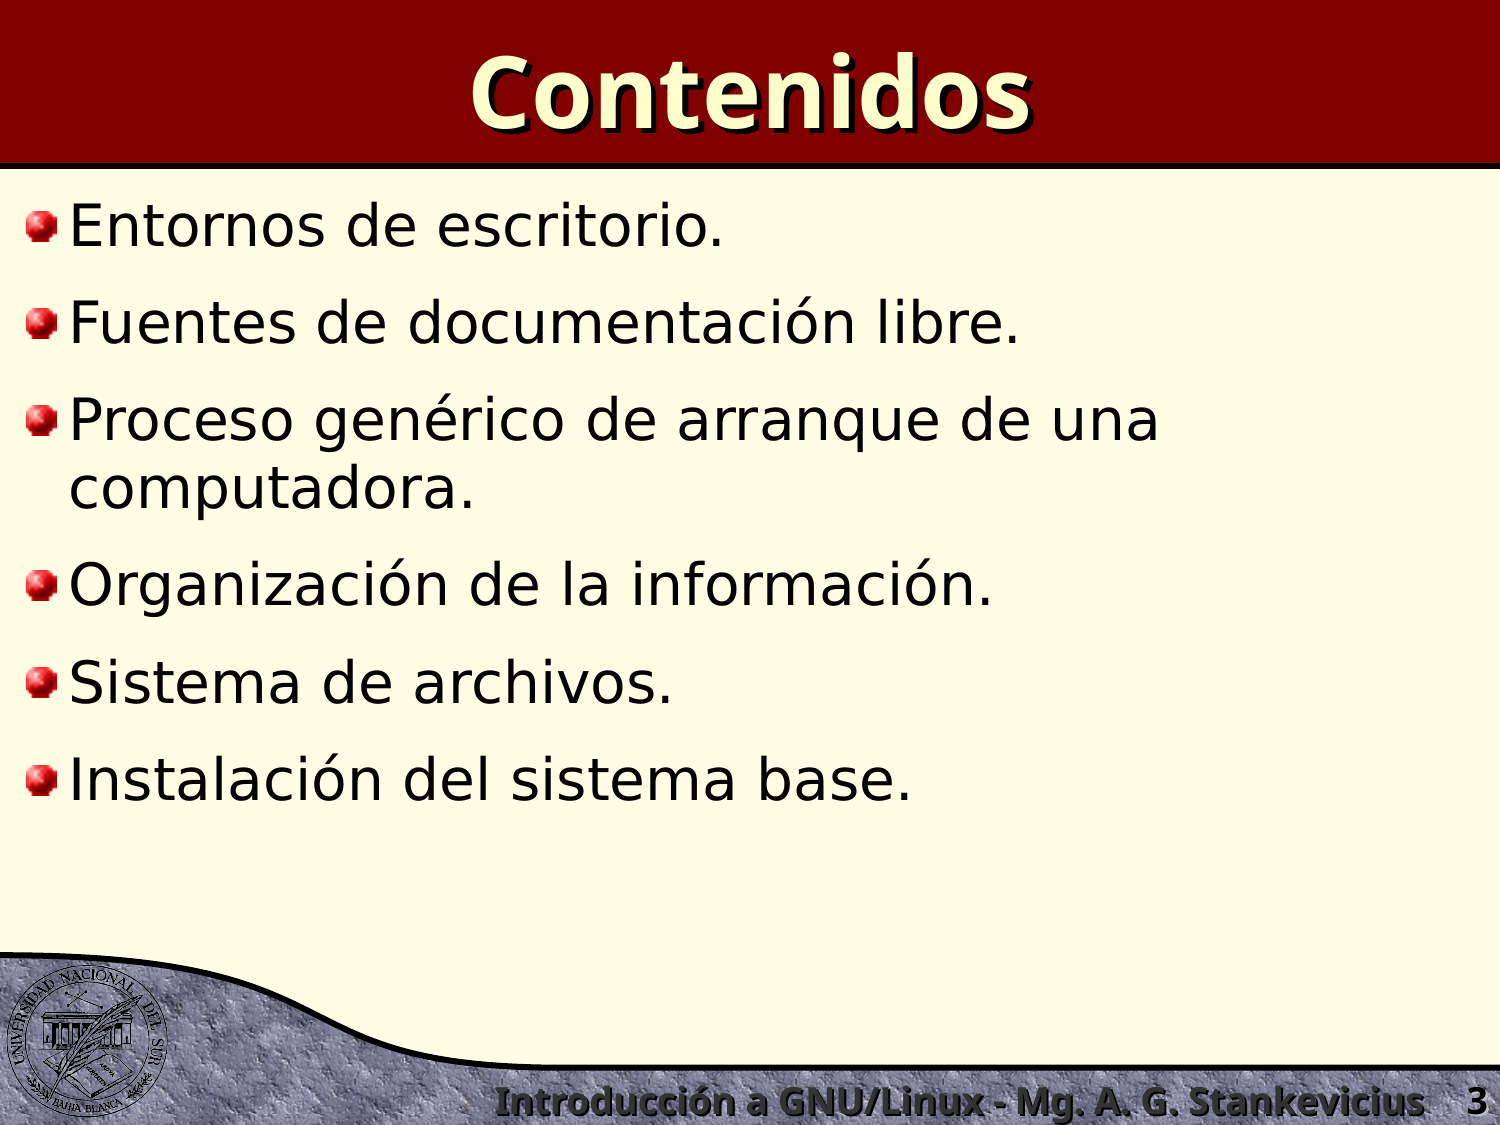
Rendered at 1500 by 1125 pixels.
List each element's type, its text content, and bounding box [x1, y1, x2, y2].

picture [0, 956, 1500, 1125]
picture [1059, 1100, 1065, 1110]
list Entornos de escritorio. Fuentes de documentación libre. Proceso genérico de arranque de una computadora. Organización de la información. Sistema de archivos. Instalación del sistema base. [11, 192, 1486, 935]
title Contenidos [15, 12, 1485, 153]
